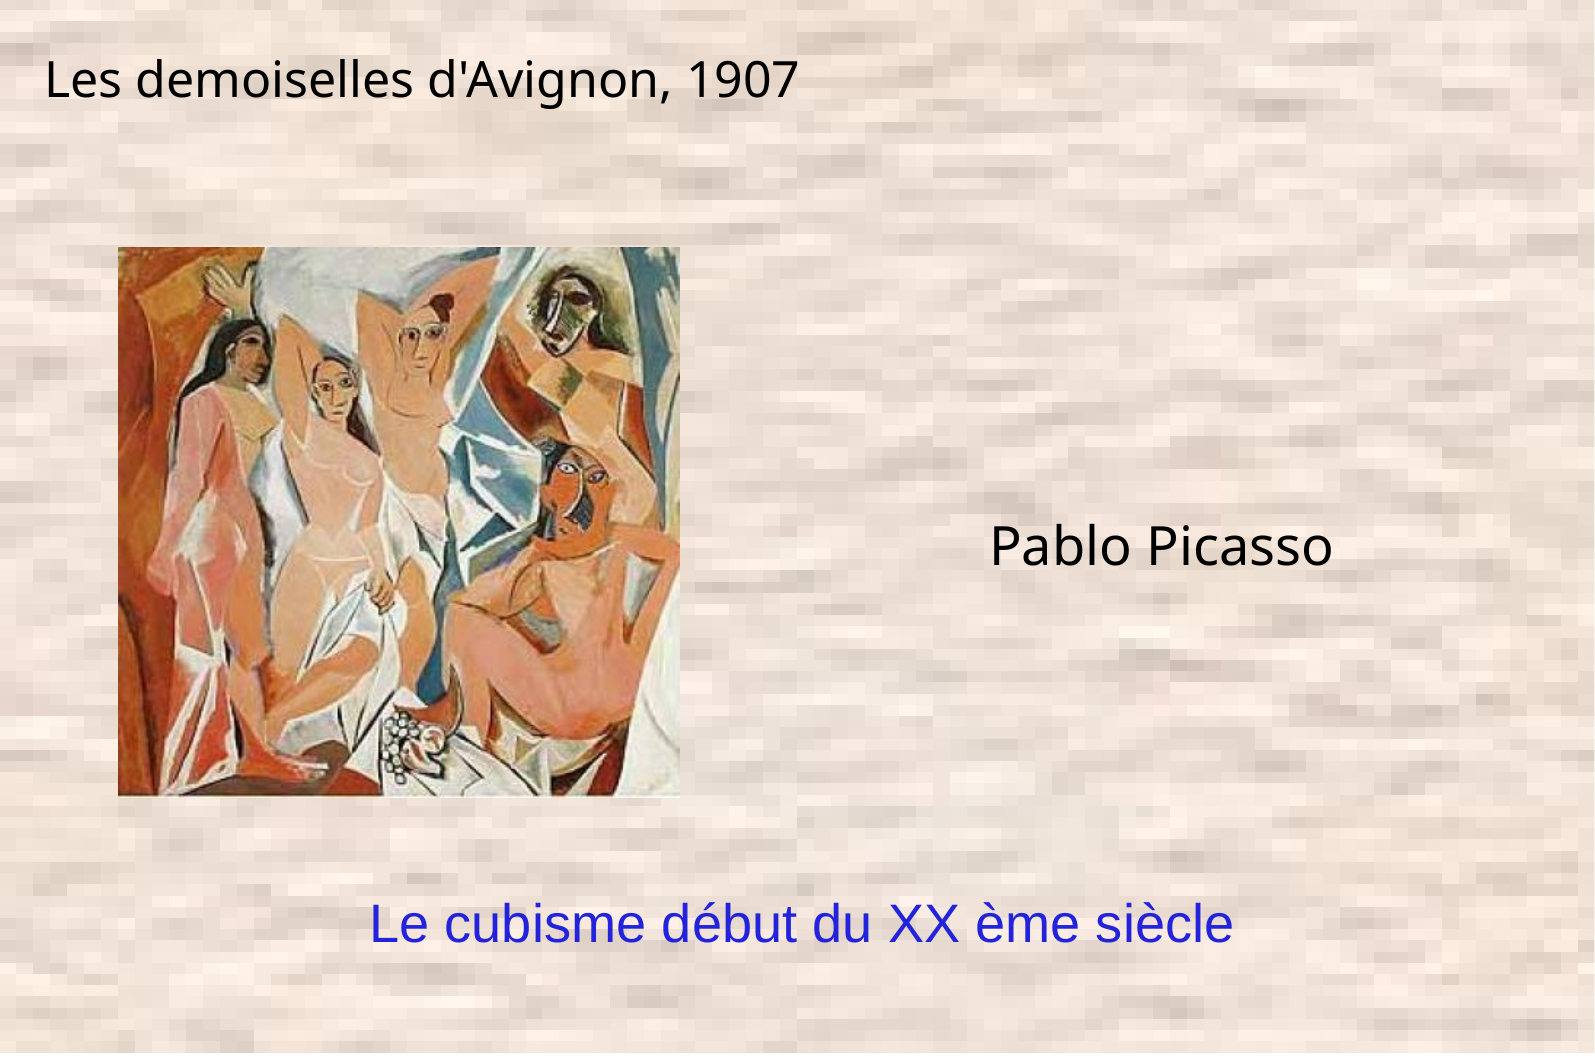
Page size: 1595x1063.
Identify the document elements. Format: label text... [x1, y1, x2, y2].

picture [0, 0, 1595, 1053]
text_box Pablo Picasso [974, 500, 1595, 592]
text_box Le cubisme début du XX ème siècle [354, 885, 1388, 973]
text_box Les demoiselles d'Avignon, 1907 [29, 36, 827, 119]
